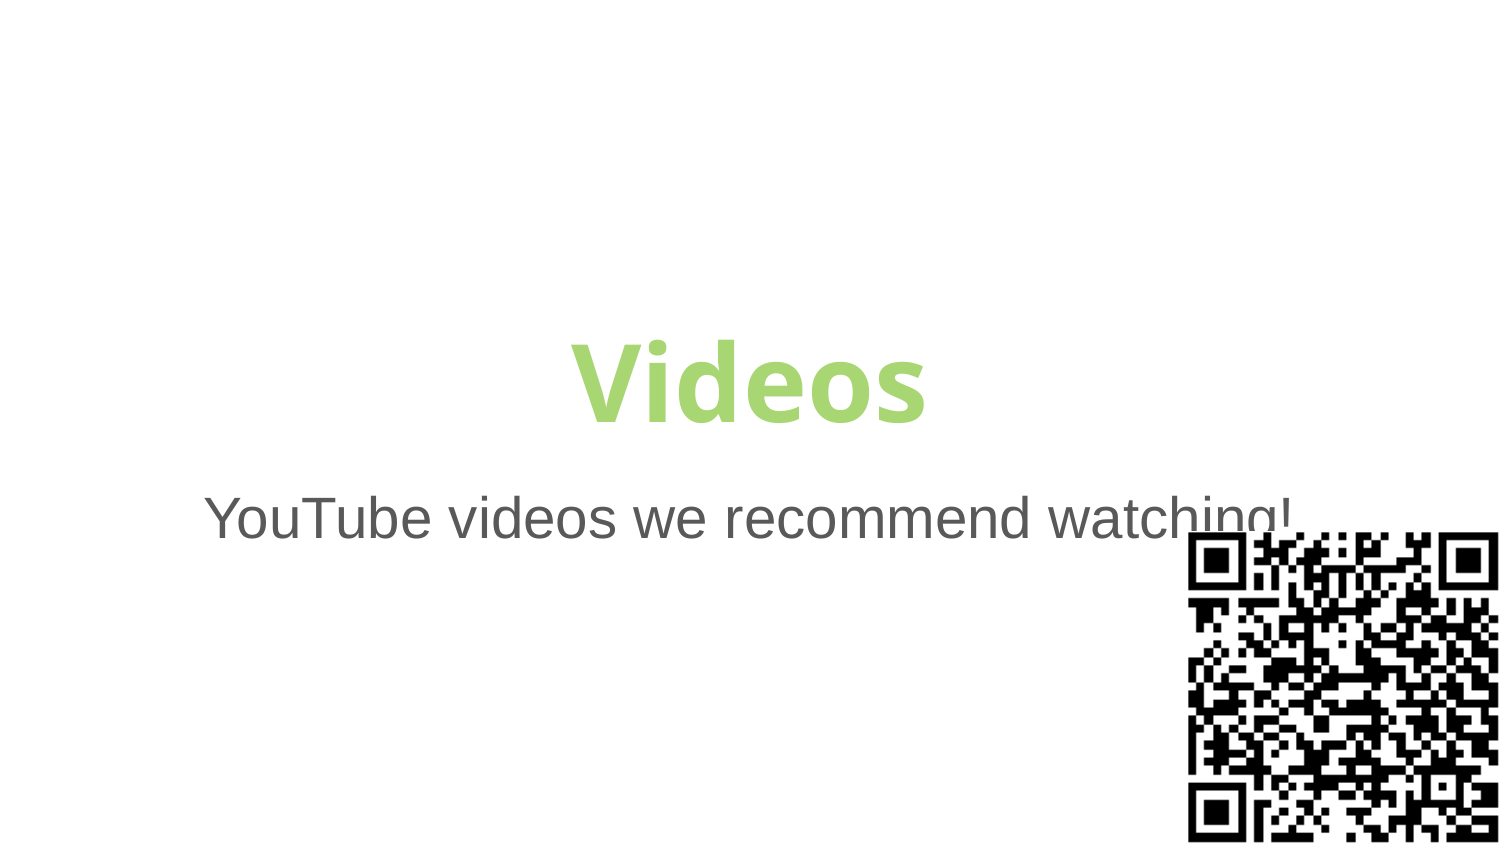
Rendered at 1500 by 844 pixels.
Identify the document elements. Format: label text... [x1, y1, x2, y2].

title Videos [51, 122, 1449, 459]
subtitle YouTube videos we recommend watching! [51, 464, 1449, 595]
picture [1187, 531, 1500, 844]
